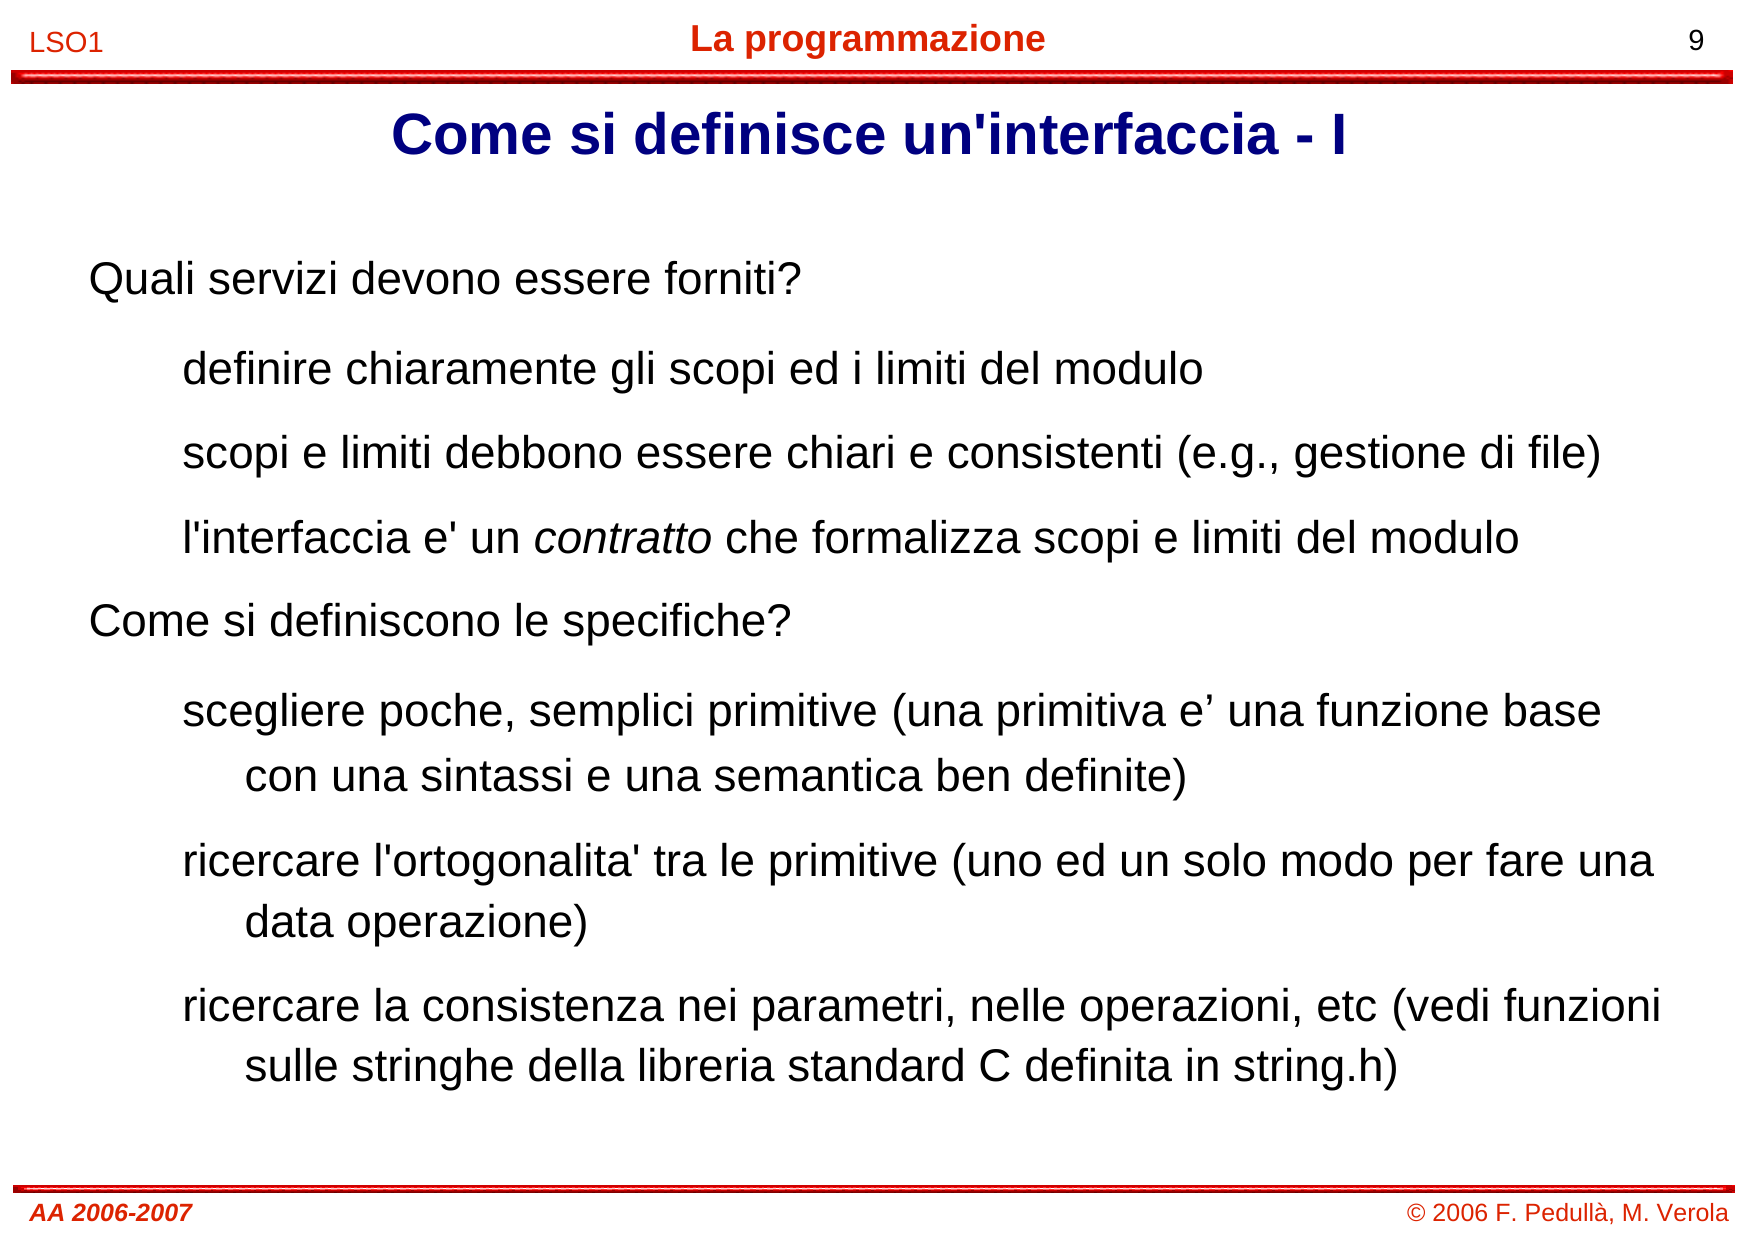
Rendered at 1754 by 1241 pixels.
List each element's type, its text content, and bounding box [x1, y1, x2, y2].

picture [11, 70, 1733, 84]
picture [13, 1185, 1735, 1193]
list Quali servizi devono essere forniti? definire chiaramente gli scopi ed i limiti del modulo scopi e limiti debbono essere chiari e consistenti (e.g., gestione di file) l'interfaccia e' un contratto che formalizza scopi e limiti del modulo Come si definiscono le specifiche? scegliere poche, semplici primitive (una primitiva e’ una funzione base con una sintassi e una semantica ben definite) ricercare l'ortogonalita' tra le primitive (uno ed un solo modo per fare una data operazione) ricercare la consistenza nei parametri, nelle operazioni, etc (vedi funzioni sulle stringhe della libreria standard C definita in string.h) [88, 227, 1671, 1082]
text_box Come si definisce un'interfaccia - I [350, 98, 1390, 187]
